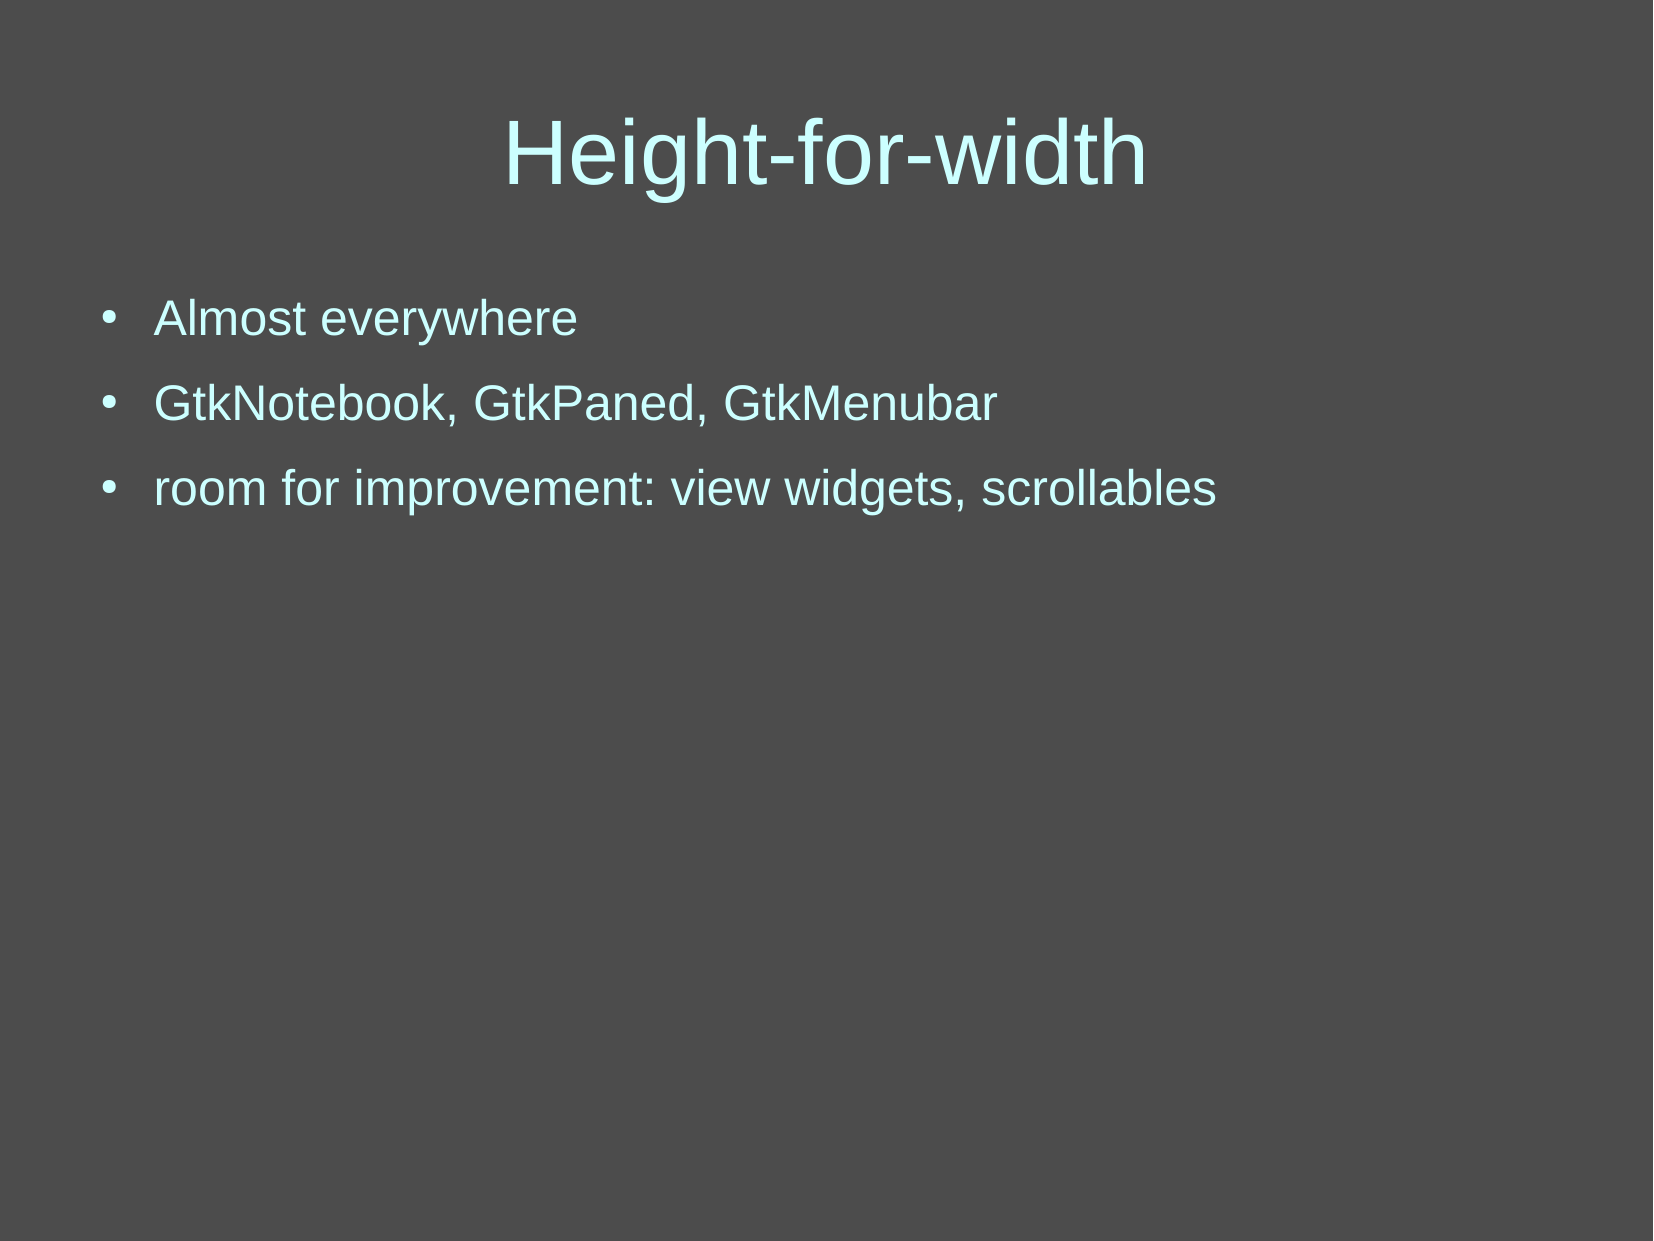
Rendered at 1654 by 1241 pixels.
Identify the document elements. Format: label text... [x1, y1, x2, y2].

title Height-for-width [82, 49, 1571, 257]
list Almost everywhere GtkNotebook, GtkPaned, GtkMenubar room for improvement: view widgets, scrollables [82, 290, 1538, 1010]
